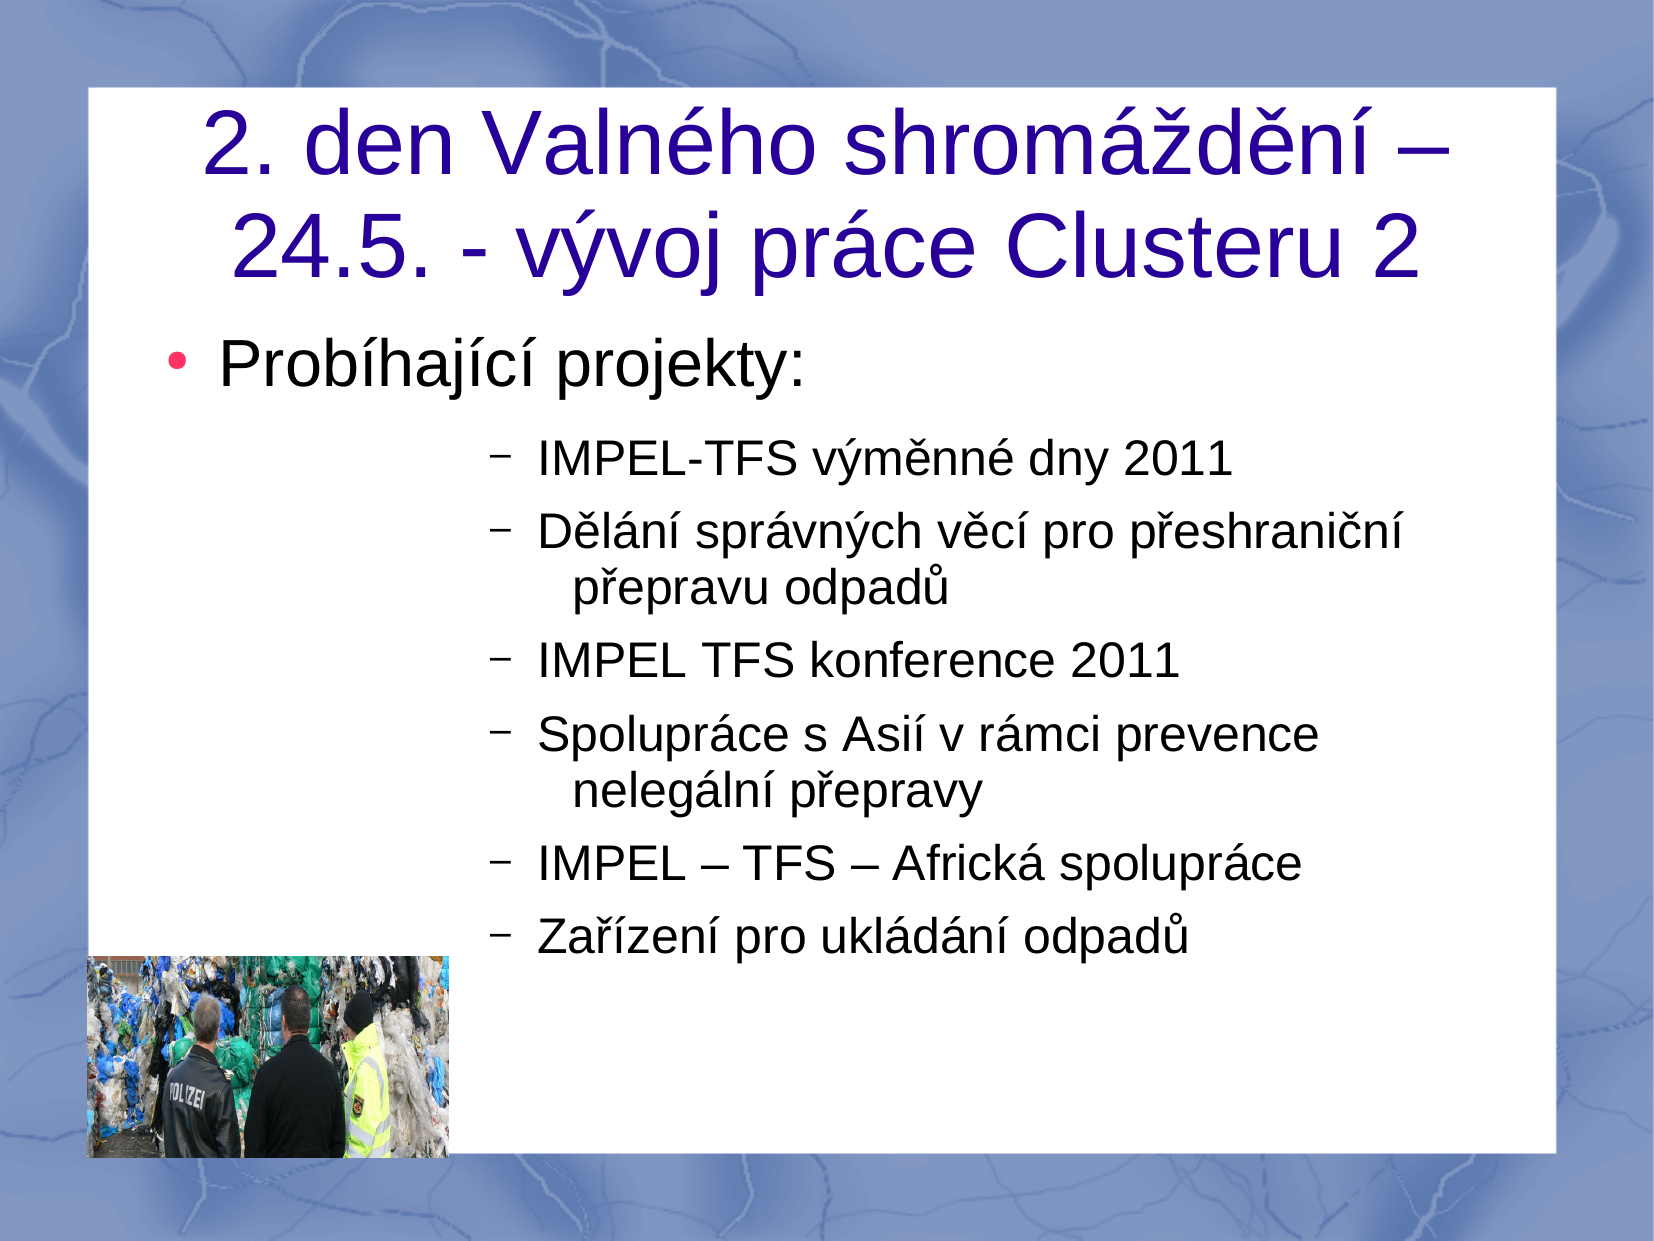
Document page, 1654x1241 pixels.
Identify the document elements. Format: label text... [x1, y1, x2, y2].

title 2. den Valného shromáždění – 24.5. - vývoj práce Clusteru 2 [118, 90, 1536, 298]
picture [0, 0, 1654, 1241]
list Probíhající projekty: IMPEL-TFS výměnné dny 2011 Dělání správných věcí pro přeshraniční přepravu odpadů IMPEL TFS konference 2011 Spolupráce s Asií v rámci prevence nelegální přepravy IMPEL – TFS – Africká spolupráce Zařízení pro ukládání odpadů [147, 325, 1506, 1145]
